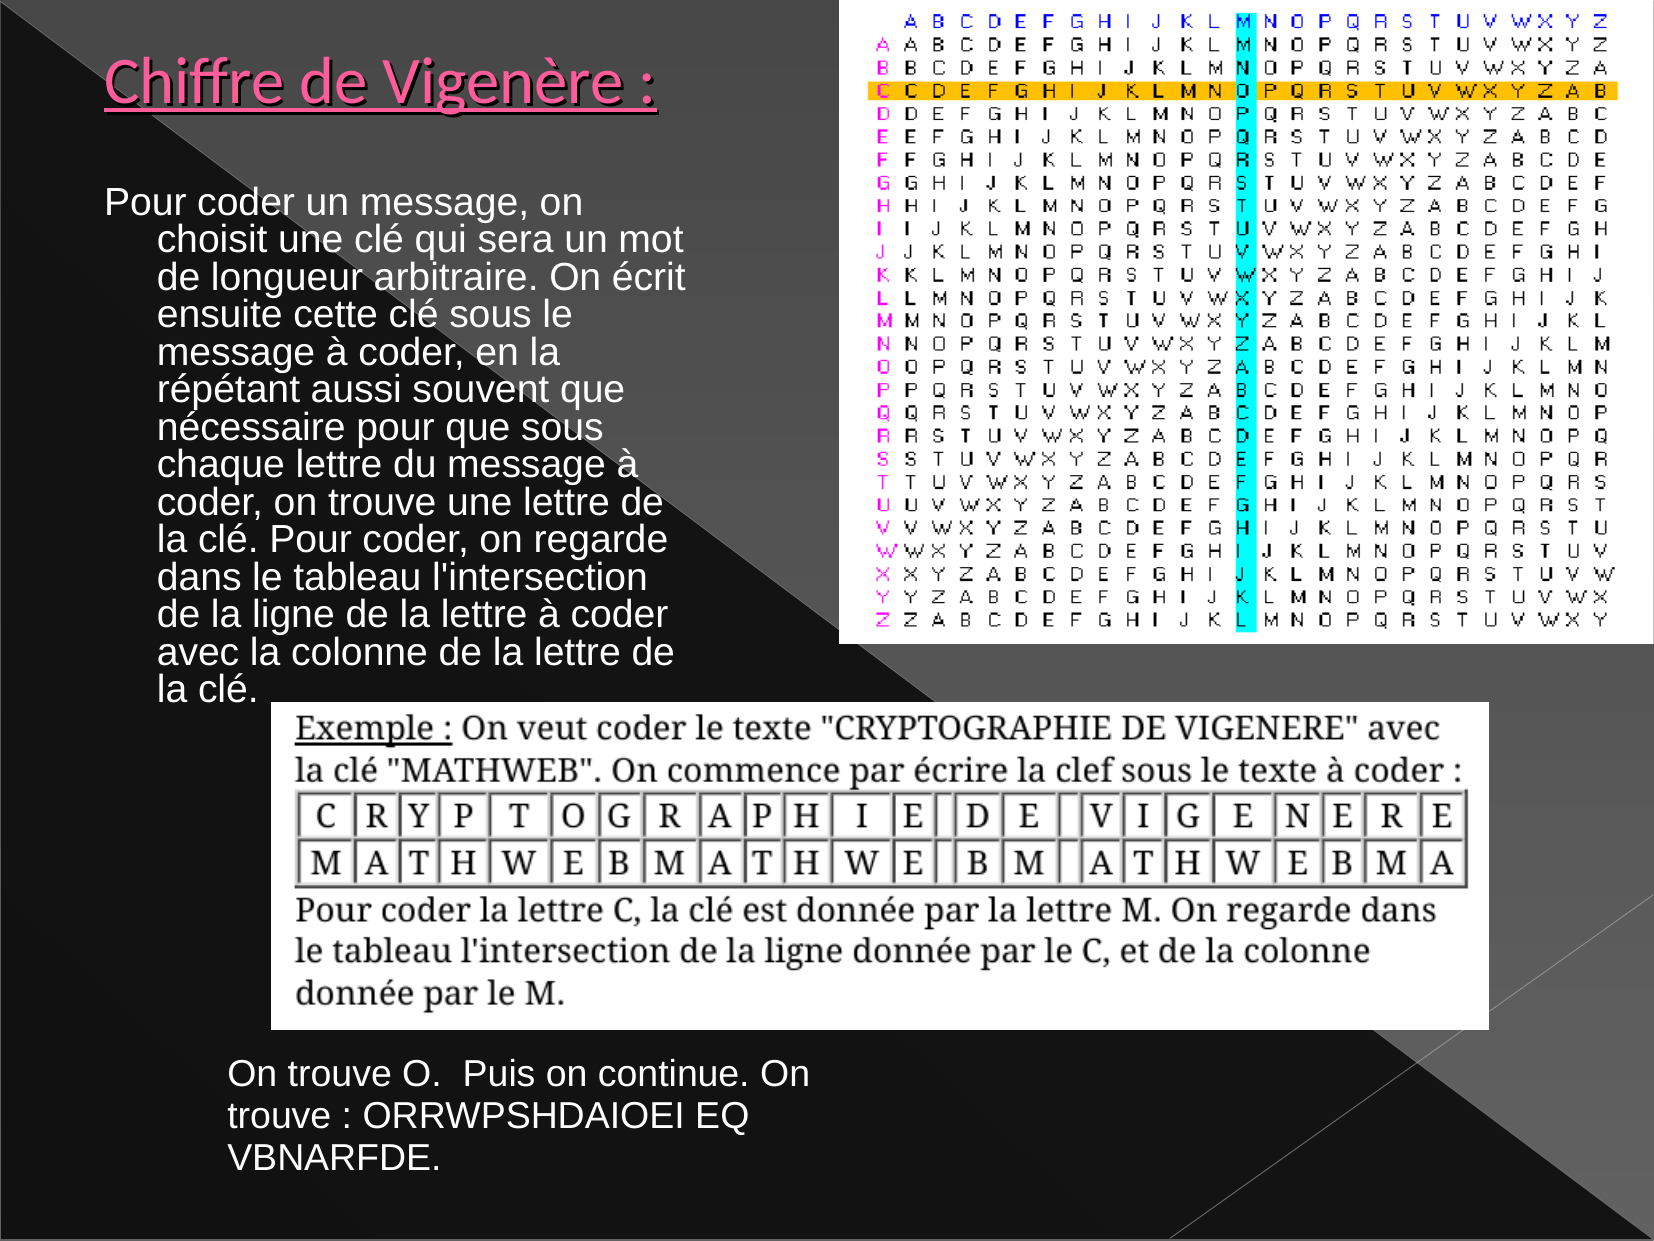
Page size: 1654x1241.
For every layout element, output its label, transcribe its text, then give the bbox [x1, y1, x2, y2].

picture [839, 0, 1654, 644]
text_box On trouve O. Puis on continue. On trouve : ORRWPSHDAIOEI EQ VBNARFDE. [212, 1045, 853, 1187]
picture [271, 702, 1489, 1030]
title Chiffre de Vigenère : [0, 0, 839, 181]
list Pour coder un message, on choisit une clé qui sera un mot de longueur arbitraire. On écrit ensuite cette clé sous le message à coder, en la répétant aussi souvent que nécessaire pour que sous chaque lettre du message à coder, on trouve une lettre de la clé. Pour coder, on regarde dans le tableau l'intersection de la ligne de la lettre à coder avec la colonne de la lettre de la clé. [0, 177, 710, 721]
